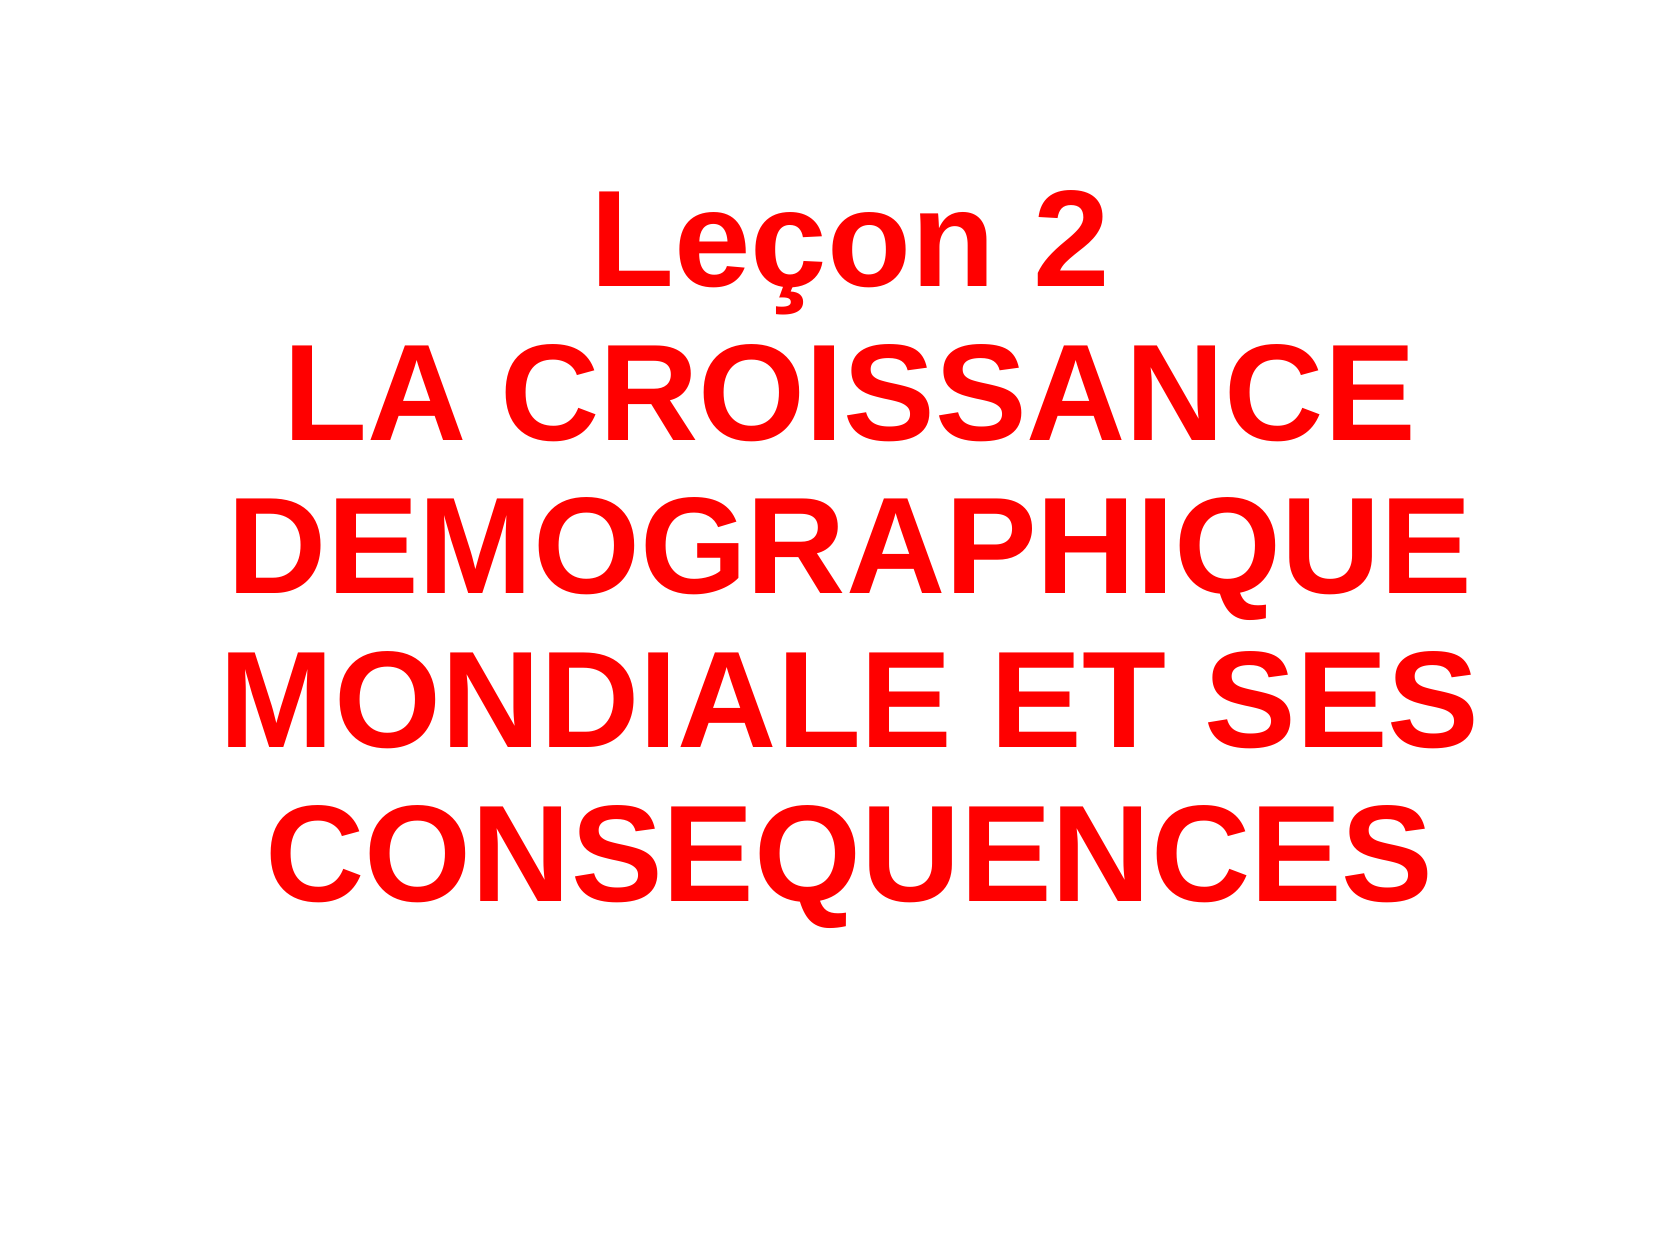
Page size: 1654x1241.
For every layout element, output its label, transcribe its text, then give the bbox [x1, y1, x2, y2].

title Leçon 2 LA CROISSANCE DEMOGRAPHIQUE MONDIALE ET SES CONSEQUENCES [106, 59, 1595, 931]
